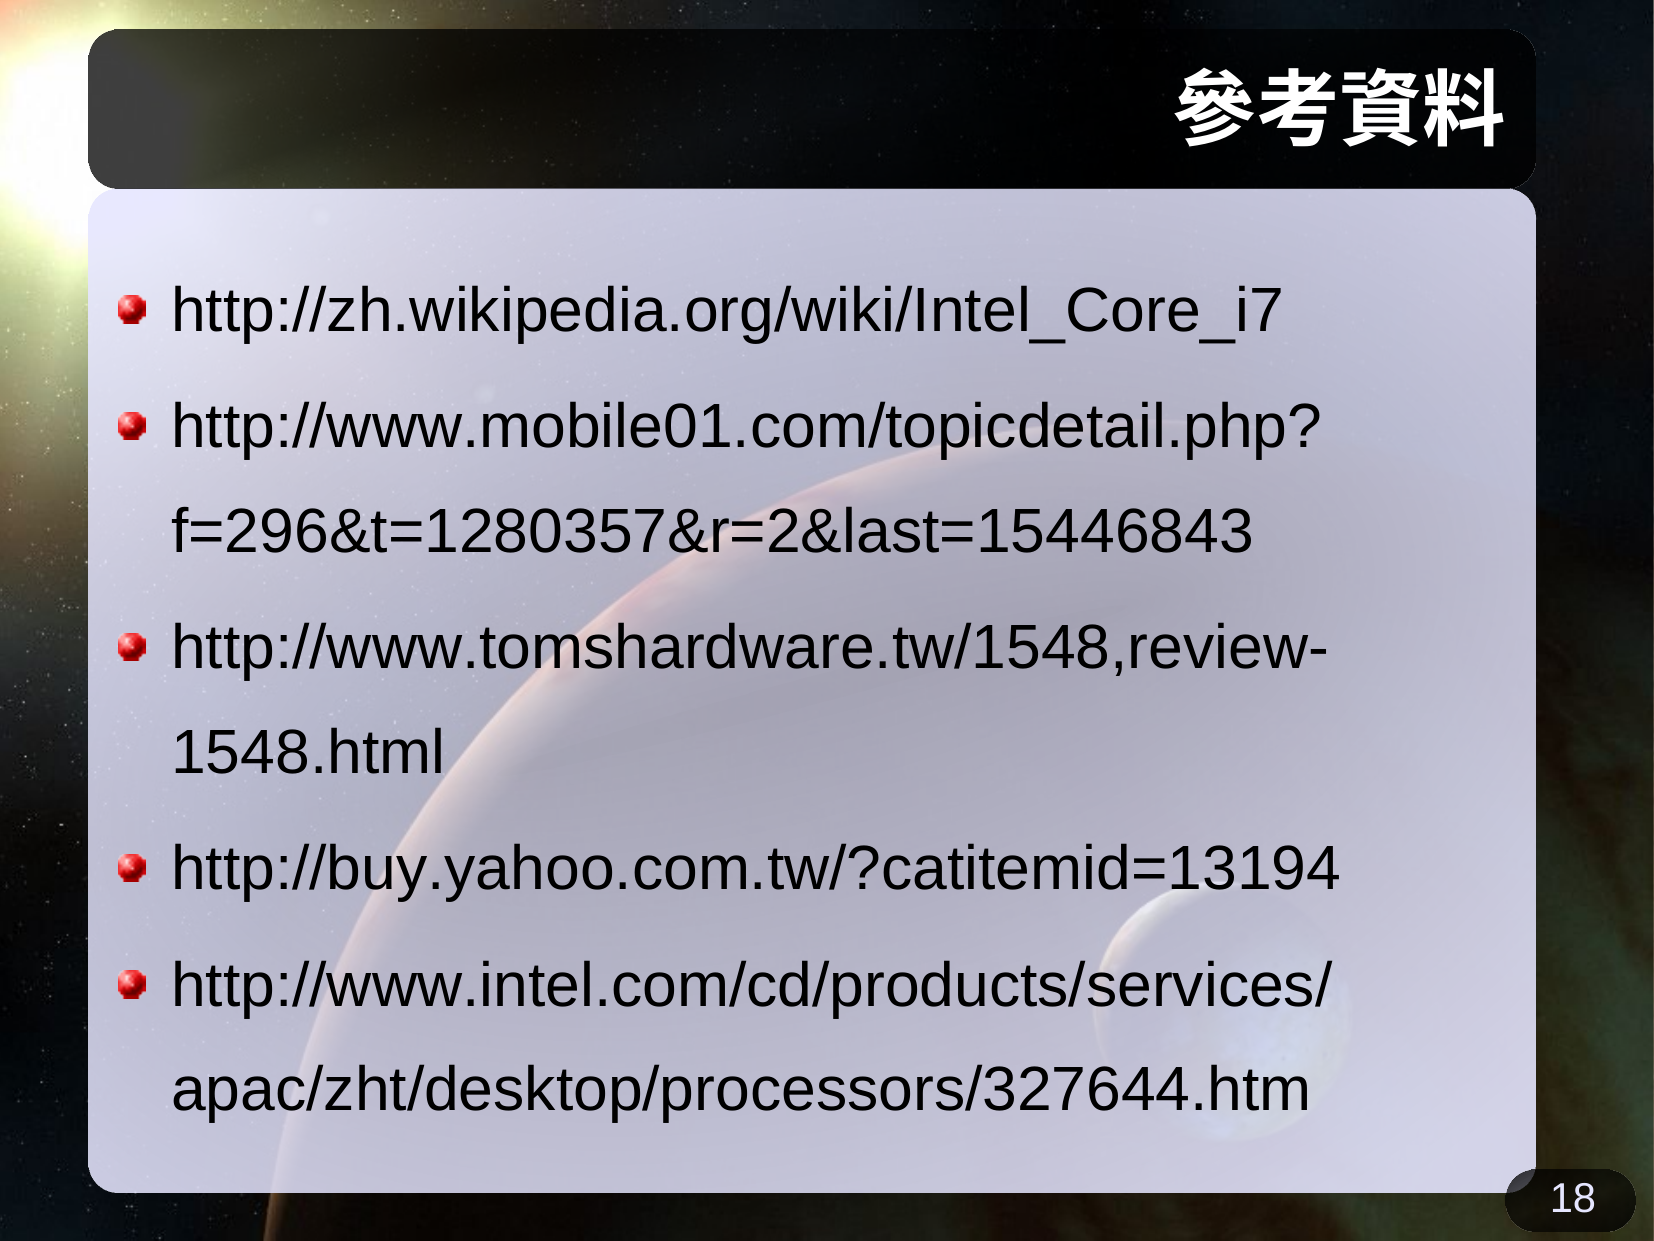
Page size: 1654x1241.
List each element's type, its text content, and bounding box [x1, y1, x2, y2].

picture [0, 0, 1654, 1241]
title 參考資料 [118, 36, 1506, 171]
list http://zh.wikipedia.org/wiki/Intel_Core_i7 http://www.mobile01.com/topicdetail.php?f=296&t=1280357&r=2&last=15446843 http://www.tomshardware.tw/1548,review-1548.html http://buy.yahoo.com.tw/?catitemid=13194 http://www.intel.com/cd/products/services/apac/zht/desktop/processors/327644.htm [118, 239, 1477, 1185]
